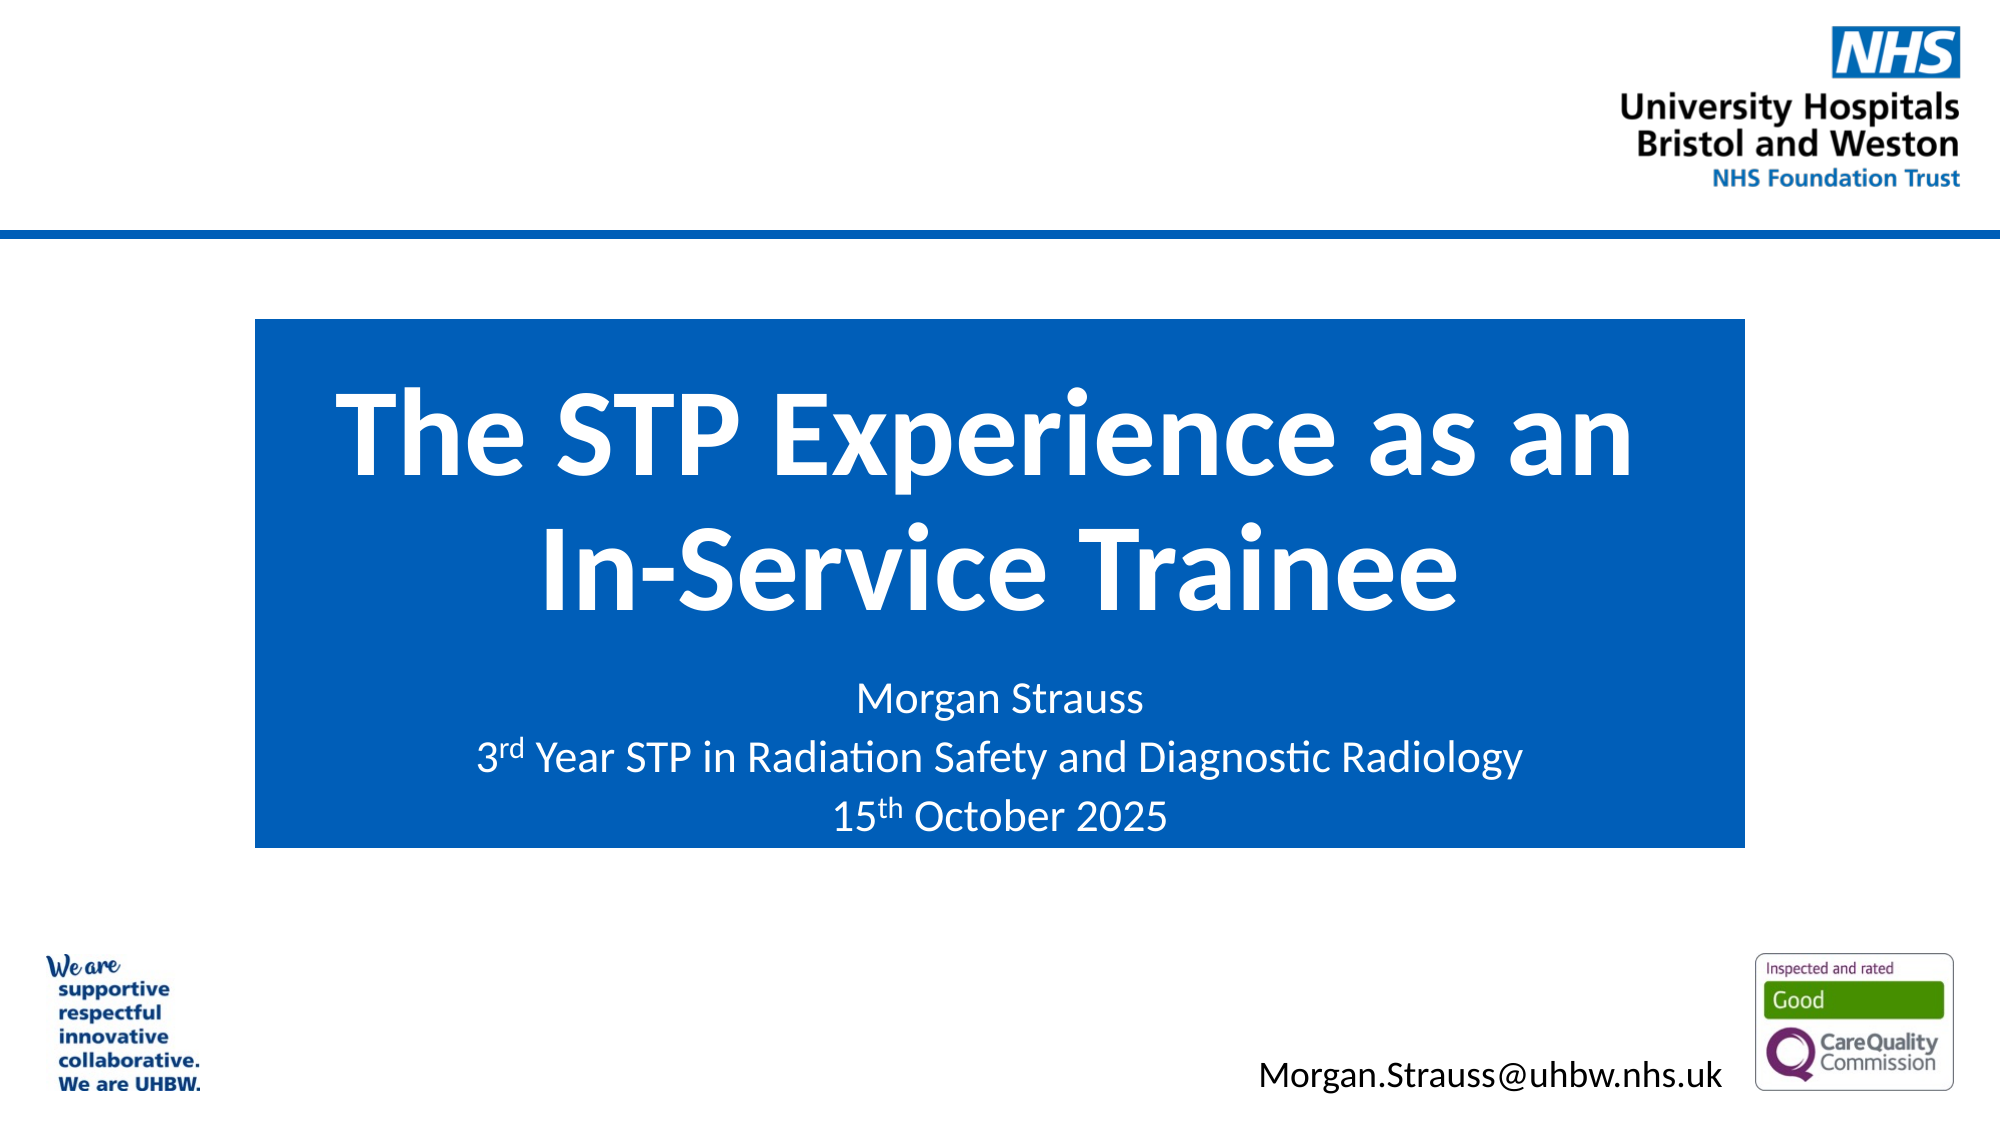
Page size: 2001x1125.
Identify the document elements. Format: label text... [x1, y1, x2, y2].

title The STP Experience as an In-Service Trainee [249, 318, 1750, 646]
subtitle Morgan Strauss 3rd Year STP in Radiation Safety and Diagnostic Radiology 15th October 2025 [249, 675, 1750, 848]
text_box Morgan.Strauss@uhbw.nhs.uk [1243, 1042, 1750, 1104]
